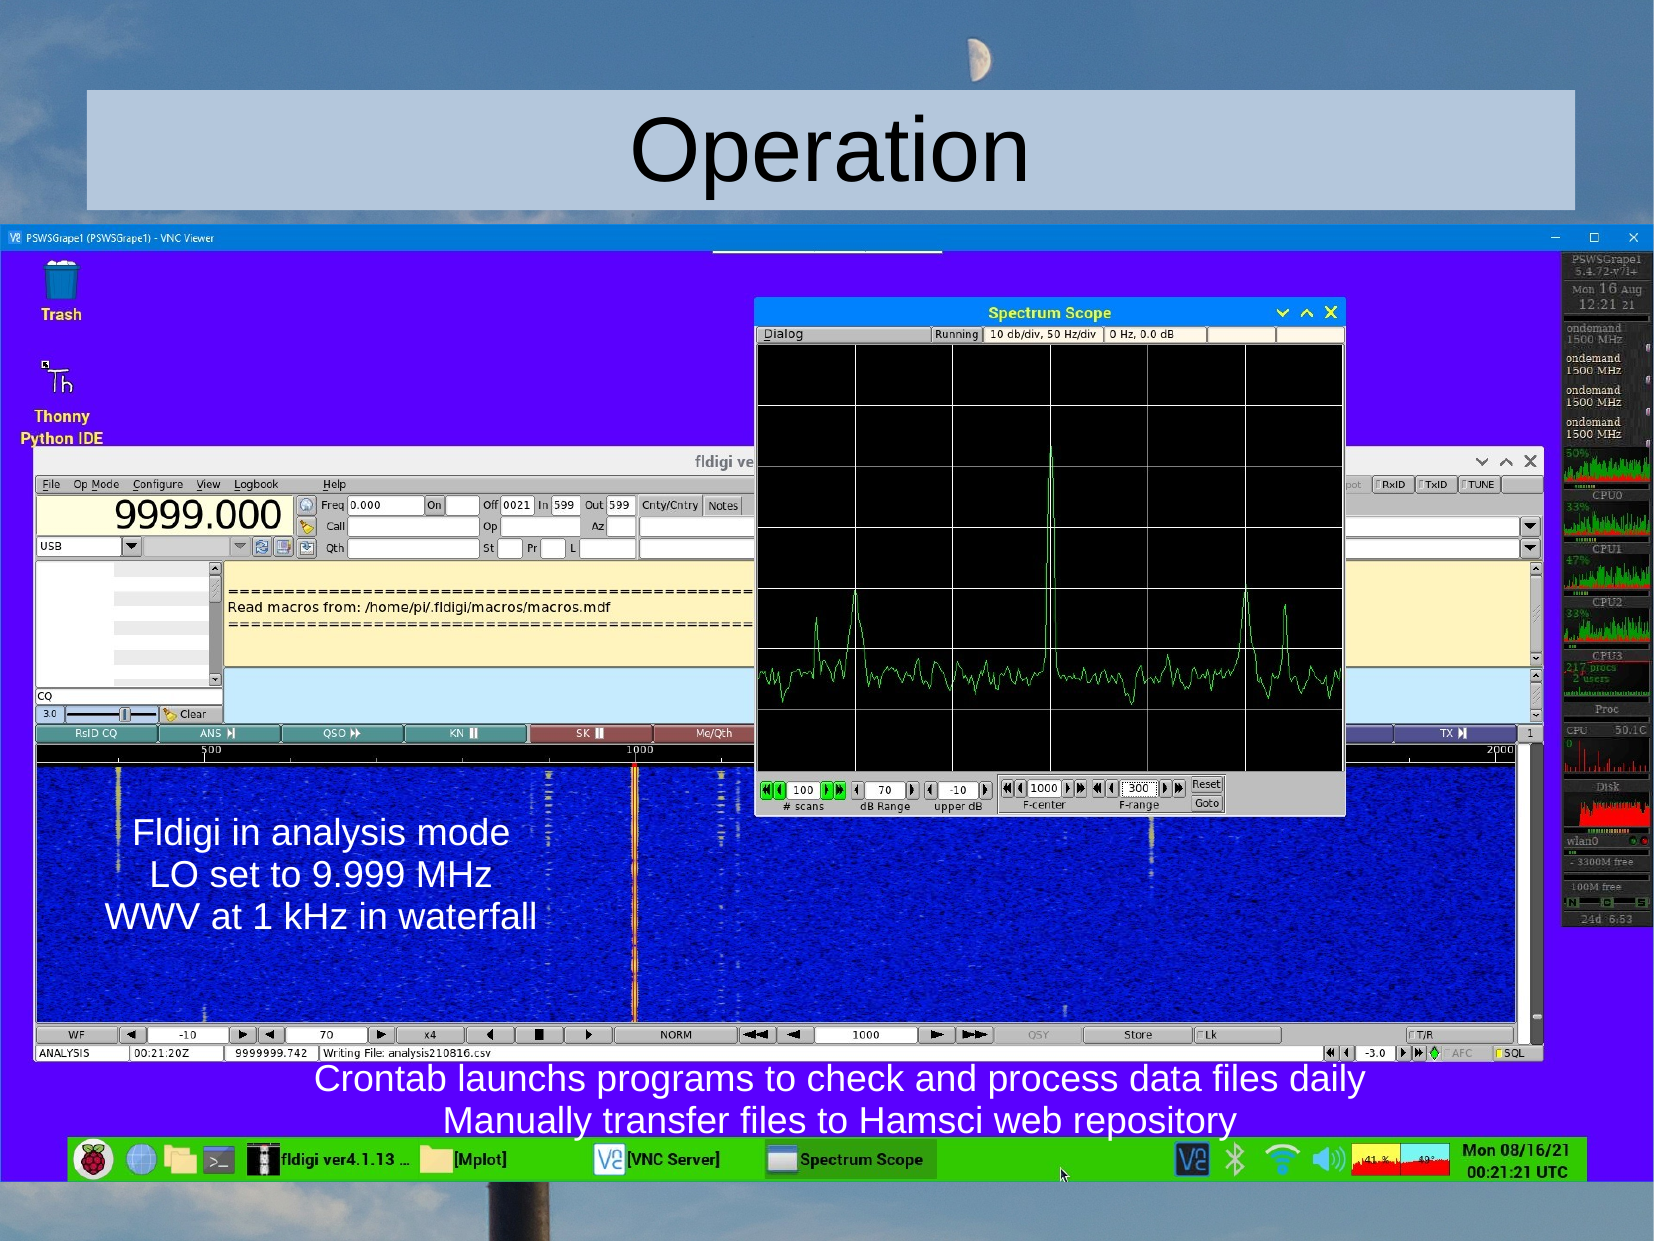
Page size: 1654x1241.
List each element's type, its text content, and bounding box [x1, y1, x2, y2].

title Operation [86, 90, 1576, 211]
picture [0, 0, 1654, 1241]
text_box Fldigi in analysis mode LO set to 9.999 MHz WWV at 1 kHz in waterfall [57, 804, 586, 946]
text_box Crontab launchs programs to check and process data files daily Manually transfer files to Hamsci web repository [255, 1050, 1426, 1191]
